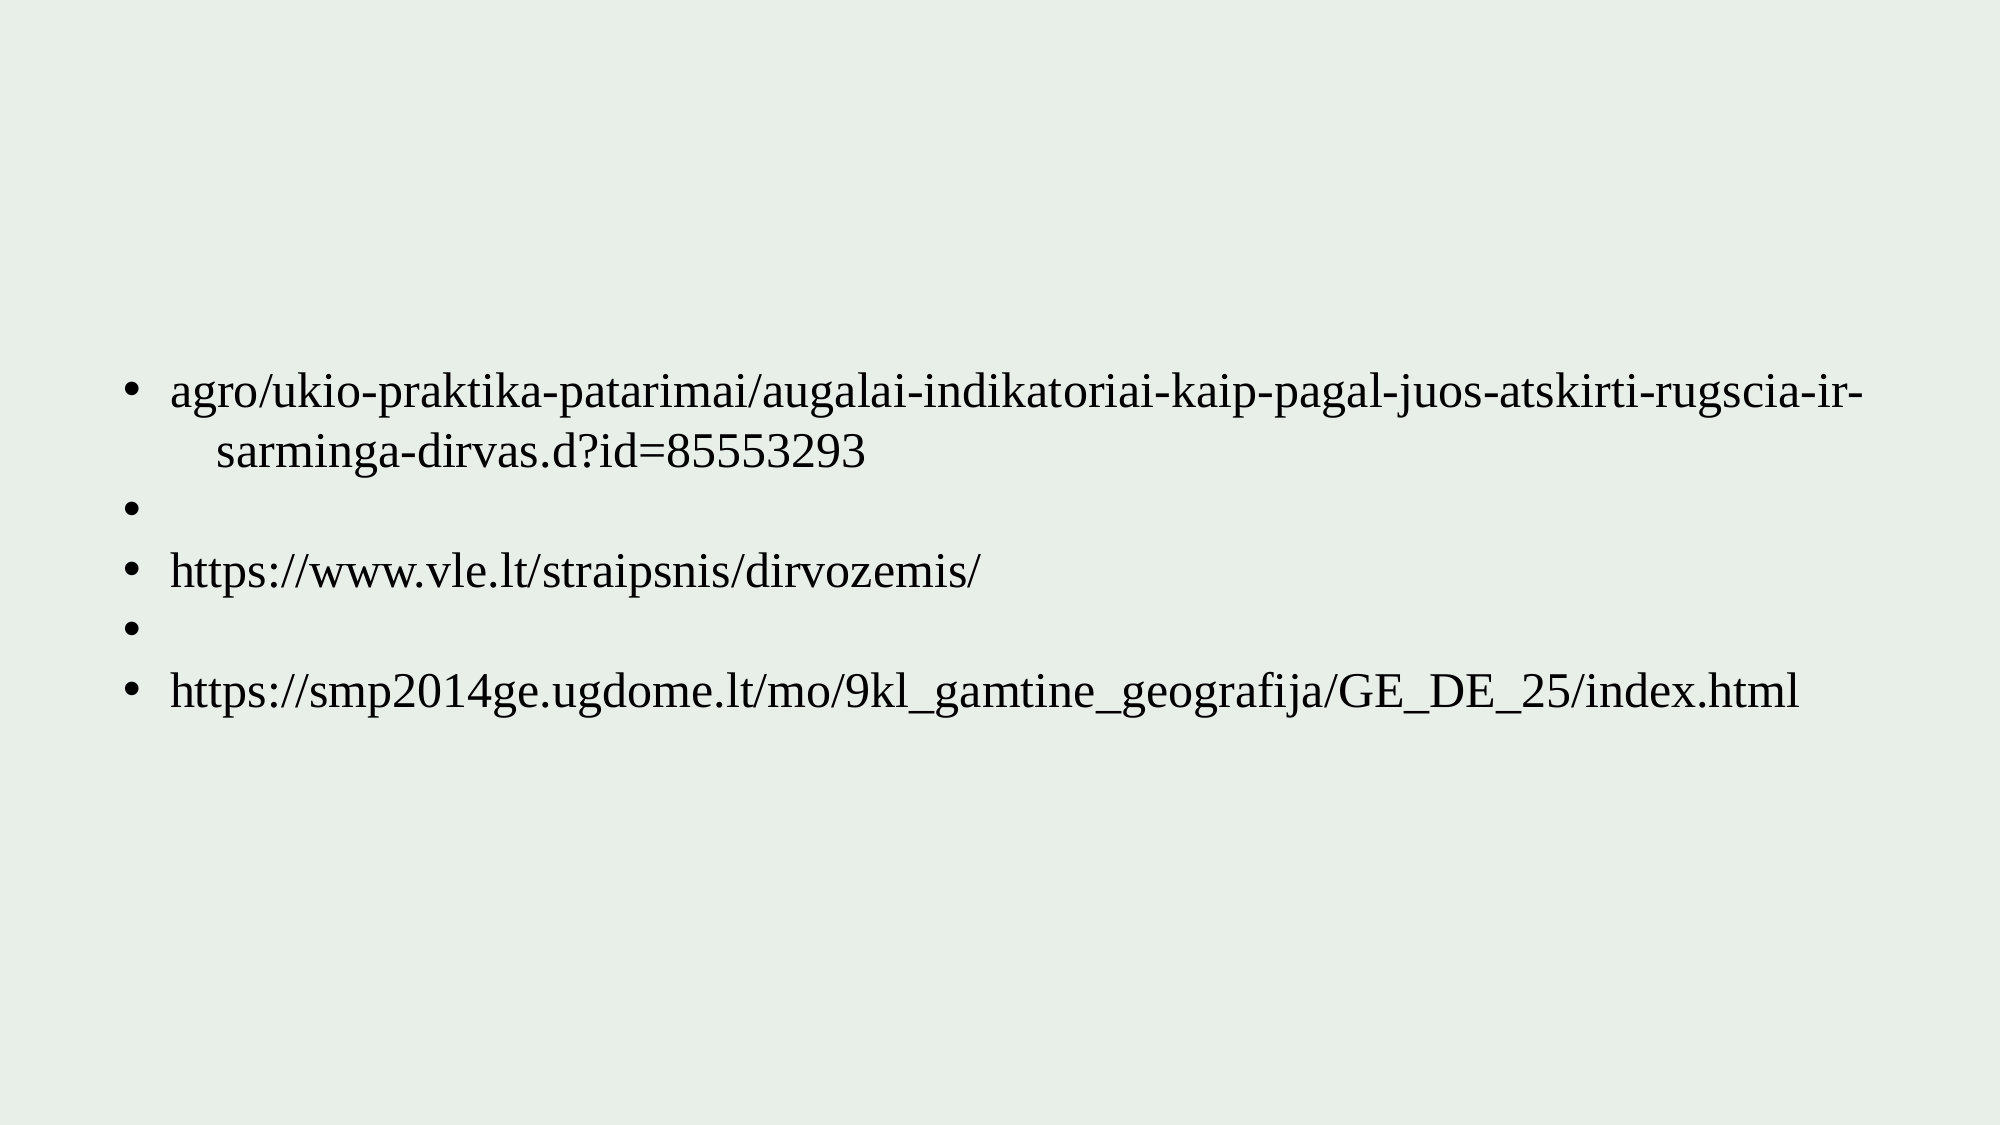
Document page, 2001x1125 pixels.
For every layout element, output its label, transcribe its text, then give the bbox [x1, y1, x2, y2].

text_box agro/ukio-praktika-patarimai/augalai-indikatoriai-kaip-pagal-juos-atskirti-rugscia-ir-sarminga-dirvas.d?id=85553293 https://www.vle.lt/straipsnis/dirvozemis/ https://smp2014ge.ugdome.lt/mo/9kl_gamtine_geografija/GE_DE_25/index.html [108, 350, 1892, 775]
